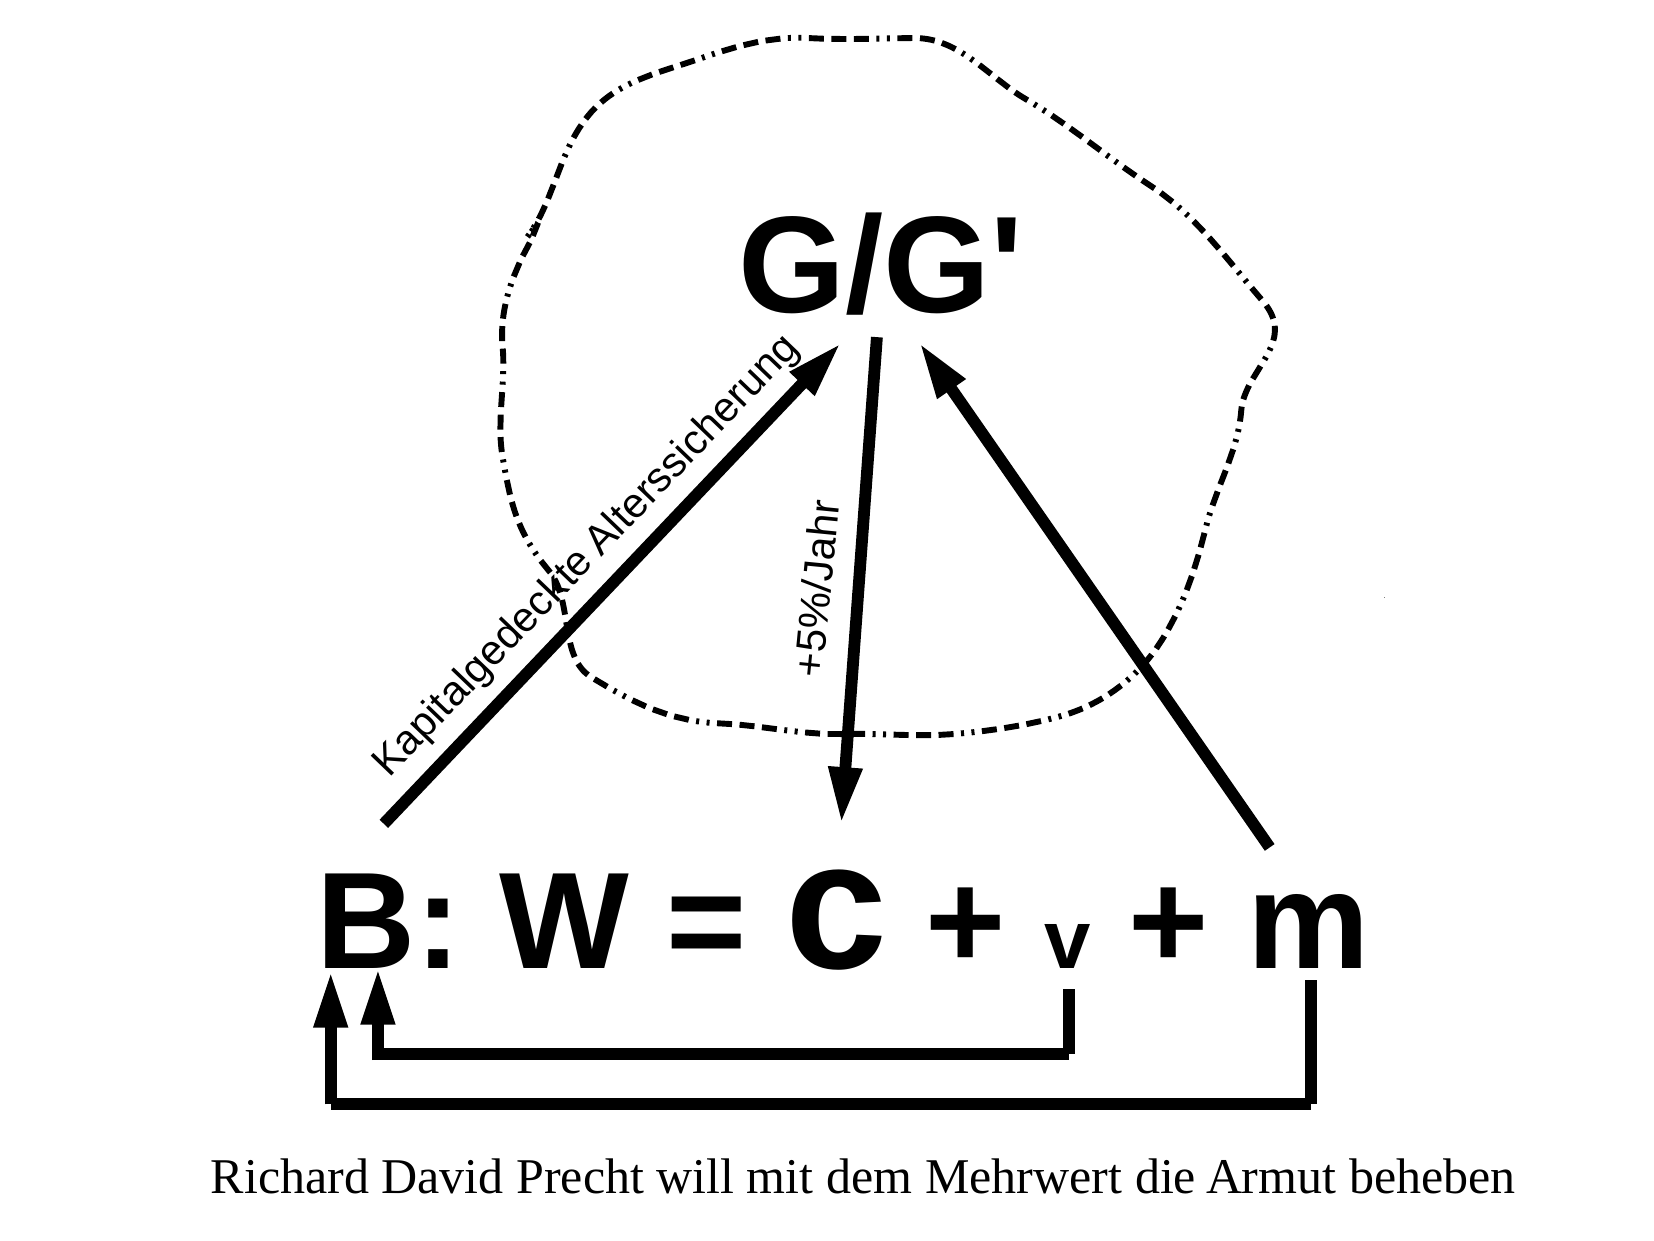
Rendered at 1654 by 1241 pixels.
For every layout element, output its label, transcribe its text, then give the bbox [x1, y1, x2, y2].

text_box G/G' B: W = c + v + m [301, 180, 1385, 1016]
text_box Kapitalgedeckte Alterssicherung [346, 301, 829, 801]
text_box +5%/Jahr [775, 457, 861, 695]
text_box Richard David Precht will mit dem Mehrwert die Armut beheben [196, 1141, 1530, 1212]
